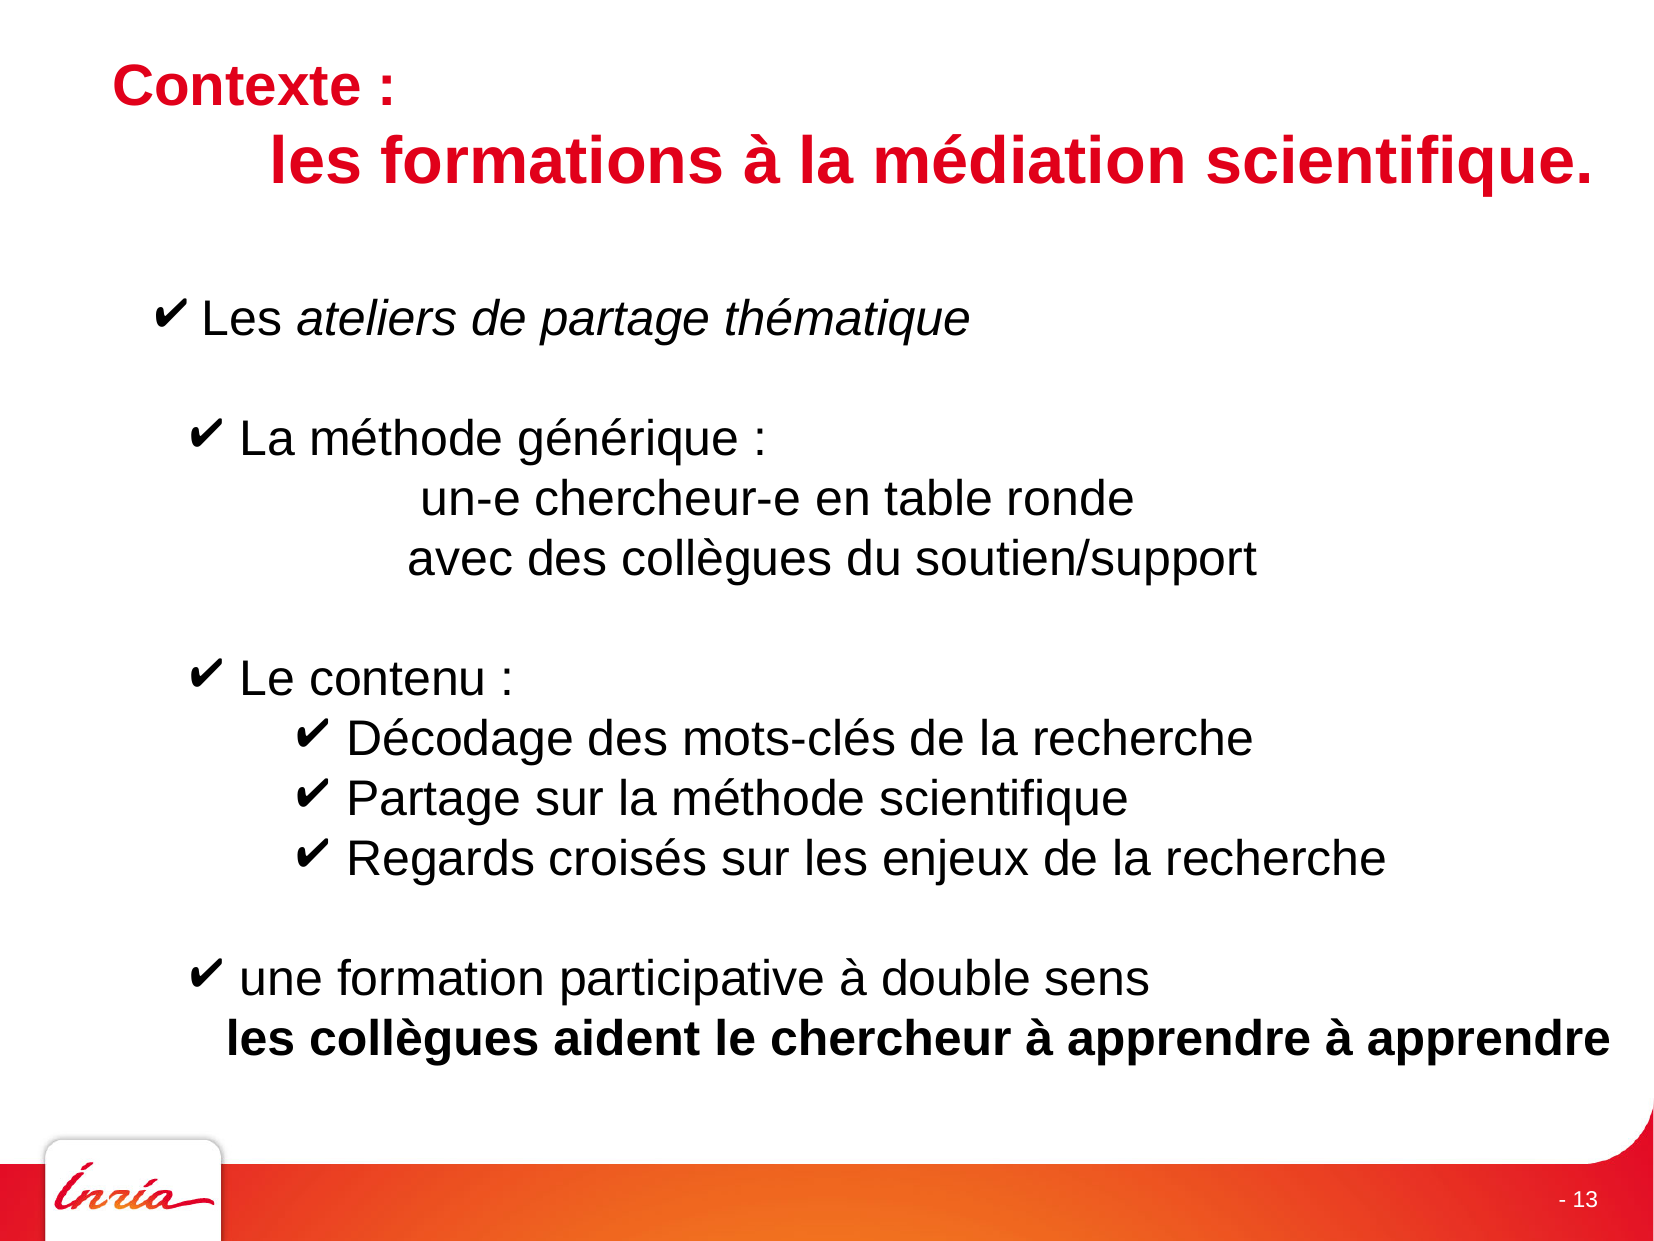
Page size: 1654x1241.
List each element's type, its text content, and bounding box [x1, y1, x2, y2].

picture [0, 0, 1654, 1241]
text_box Les ateliers de partage thématique La méthode générique : un-e chercheur-e en table ronde avec des collègues du soutien/support Le contenu : Décodage des mots-clés de la recherche Partage sur la méthode scientifique Regards croisés sur les enjeux de la recherche une formation participative à double sens les collègues aident le chercheur à apprendre à apprendre [155, 225, 1613, 1088]
title Contexte : les formations à la médiation scientifique. [112, 18, 1613, 226]
slide_number - <number> [1558, 1173, 1654, 1223]
